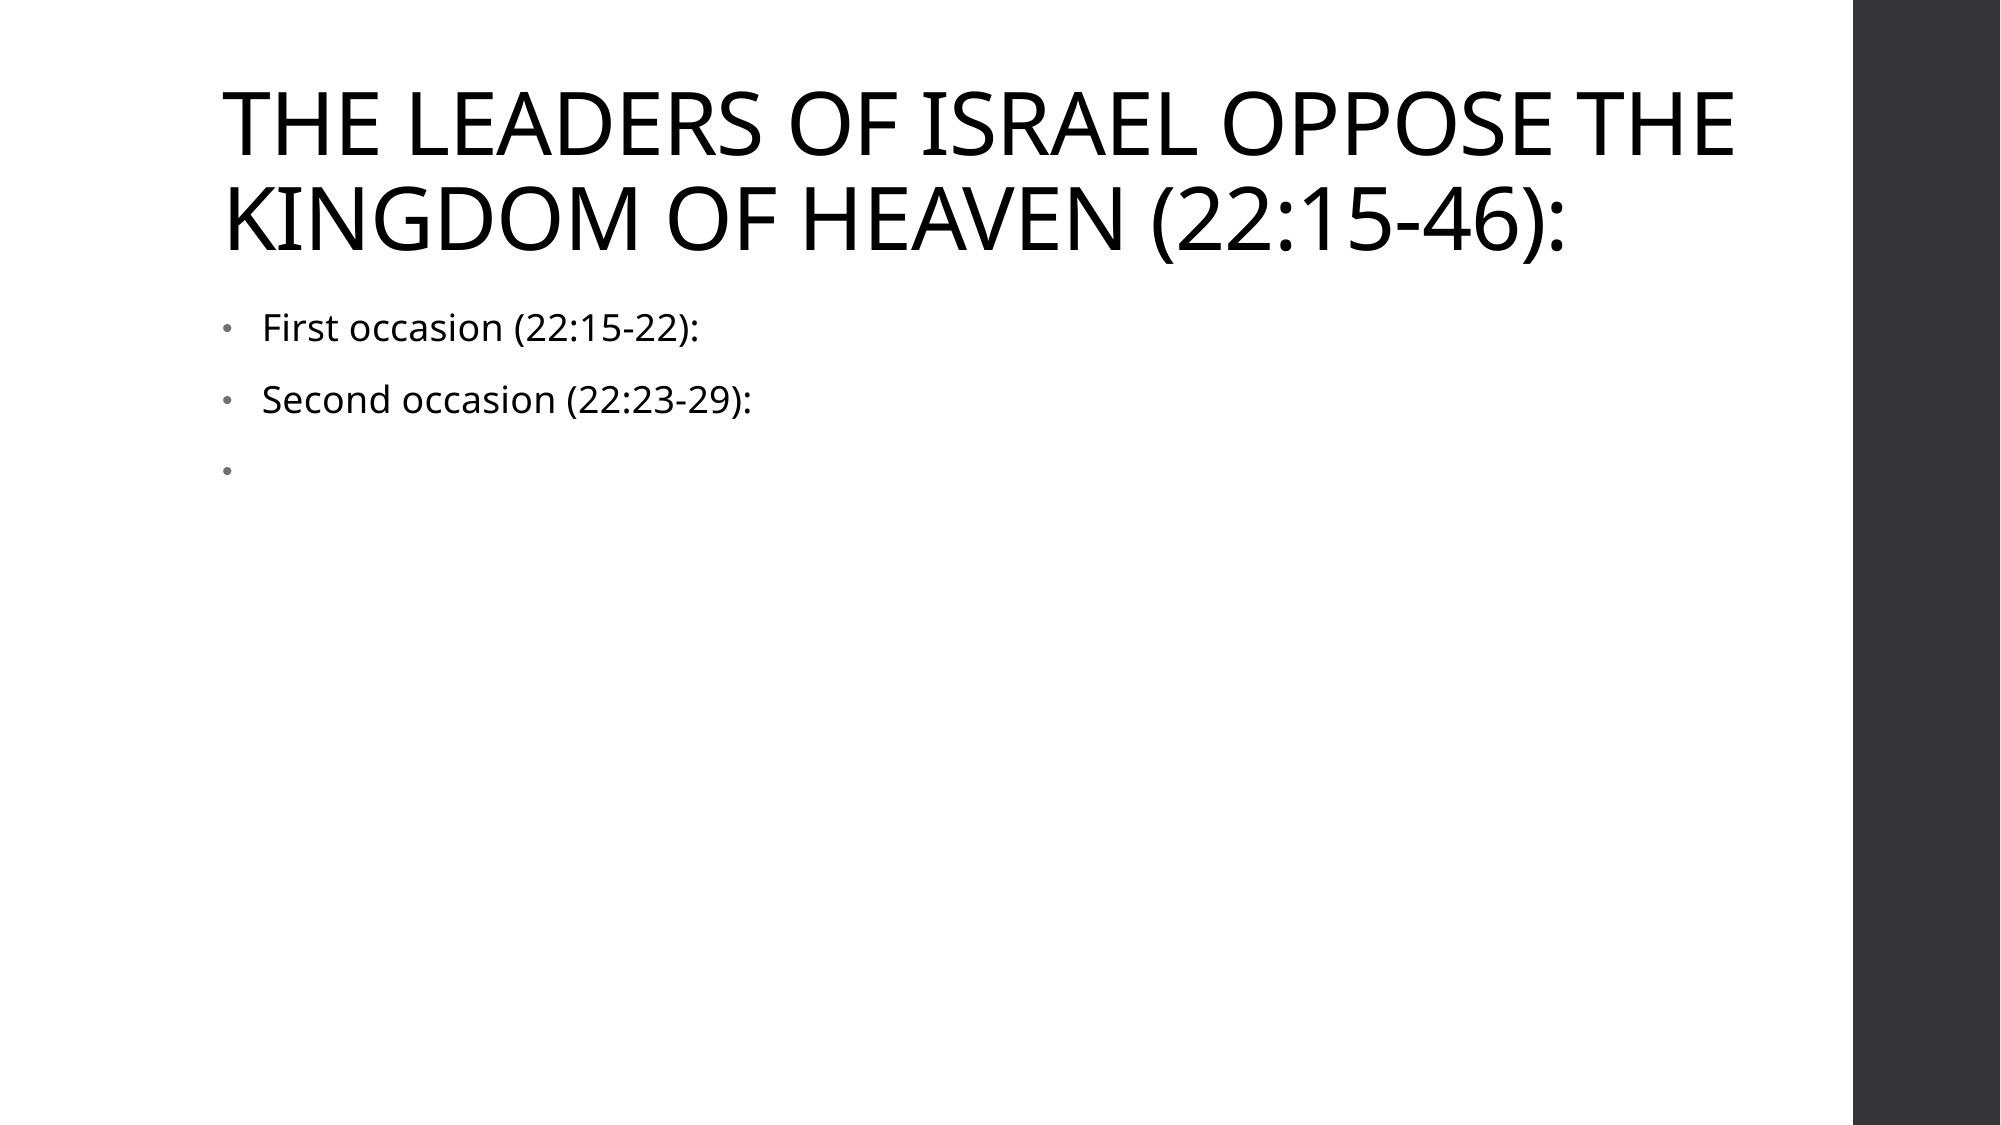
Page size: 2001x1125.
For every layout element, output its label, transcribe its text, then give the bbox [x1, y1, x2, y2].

list First occasion (22:15-22): Second occasion (22:23-29): [206, 299, 1617, 1014]
title THE LEADERS OF ISRAEL OPPOSE THE KINGDOM OF HEAVEN (22:15-46): [206, 60, 1797, 278]
